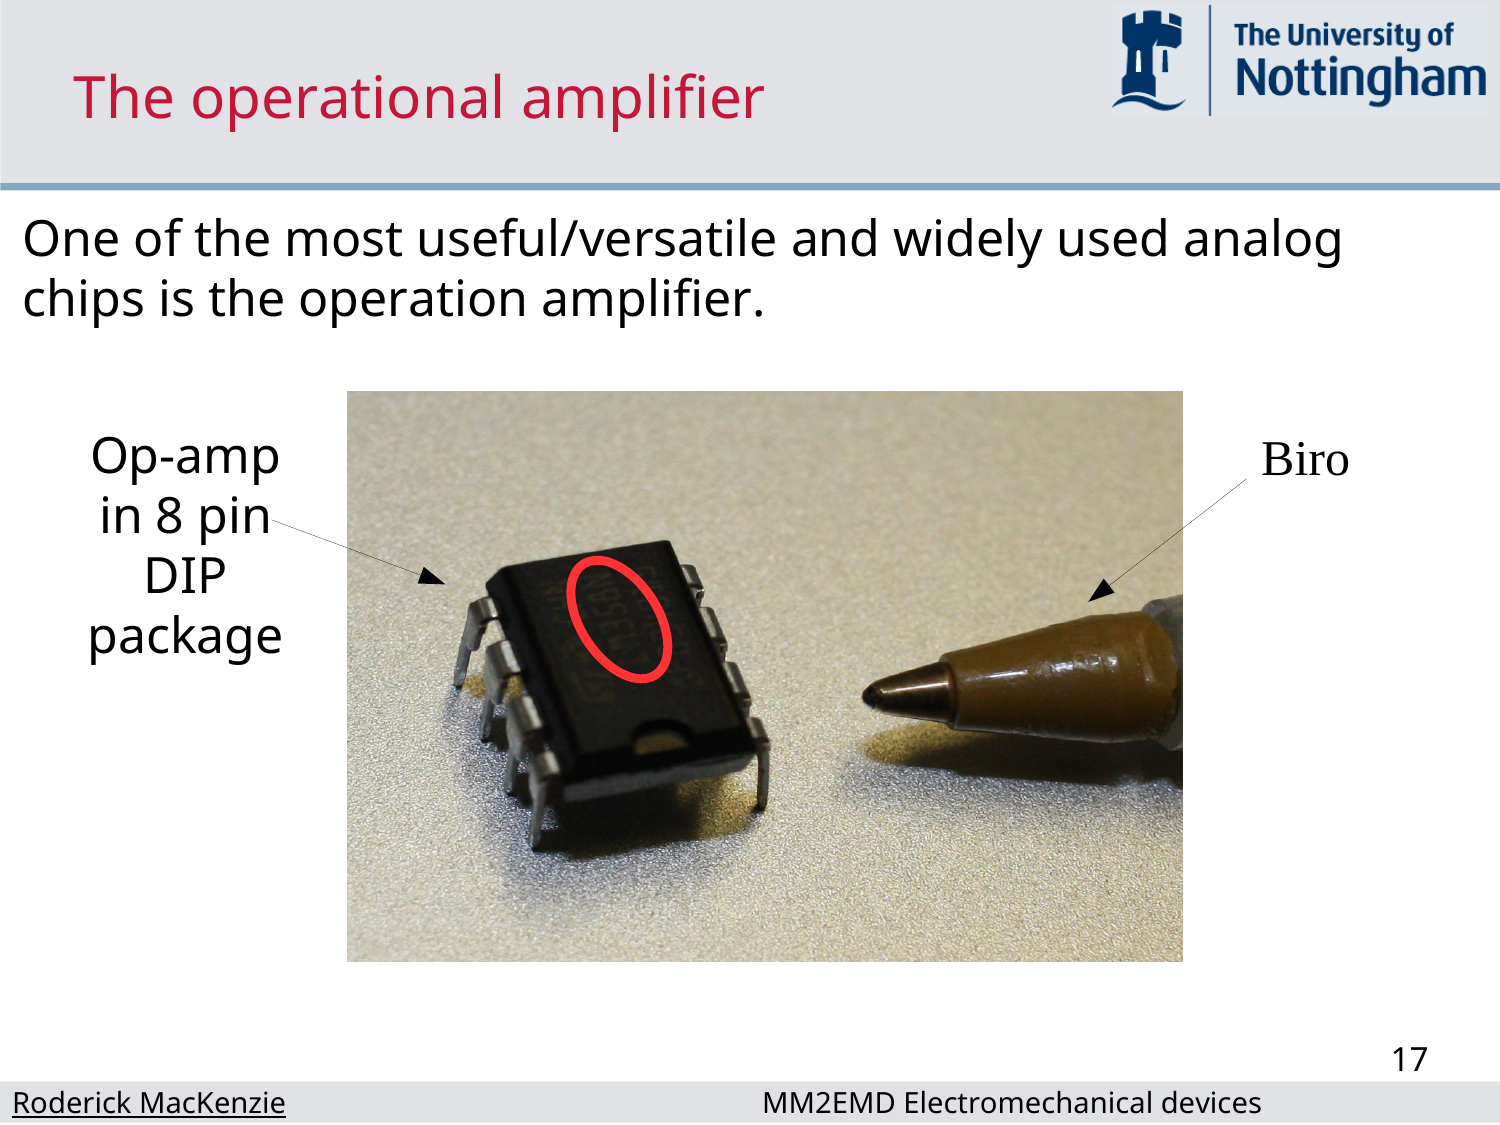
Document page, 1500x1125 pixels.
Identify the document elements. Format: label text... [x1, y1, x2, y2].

text_box One of the most useful/versatile and widely used analog chips is the operation amplifier. [7, 198, 1461, 334]
picture [1111, 4, 1487, 116]
picture [347, 391, 1183, 962]
text_box <number> [1375, 1030, 1500, 1101]
title The operational amplifier [59, 43, 1297, 148]
text_box Biro [1246, 418, 1366, 494]
text_box Op-amp in 8 pin DIP package [72, 416, 328, 792]
